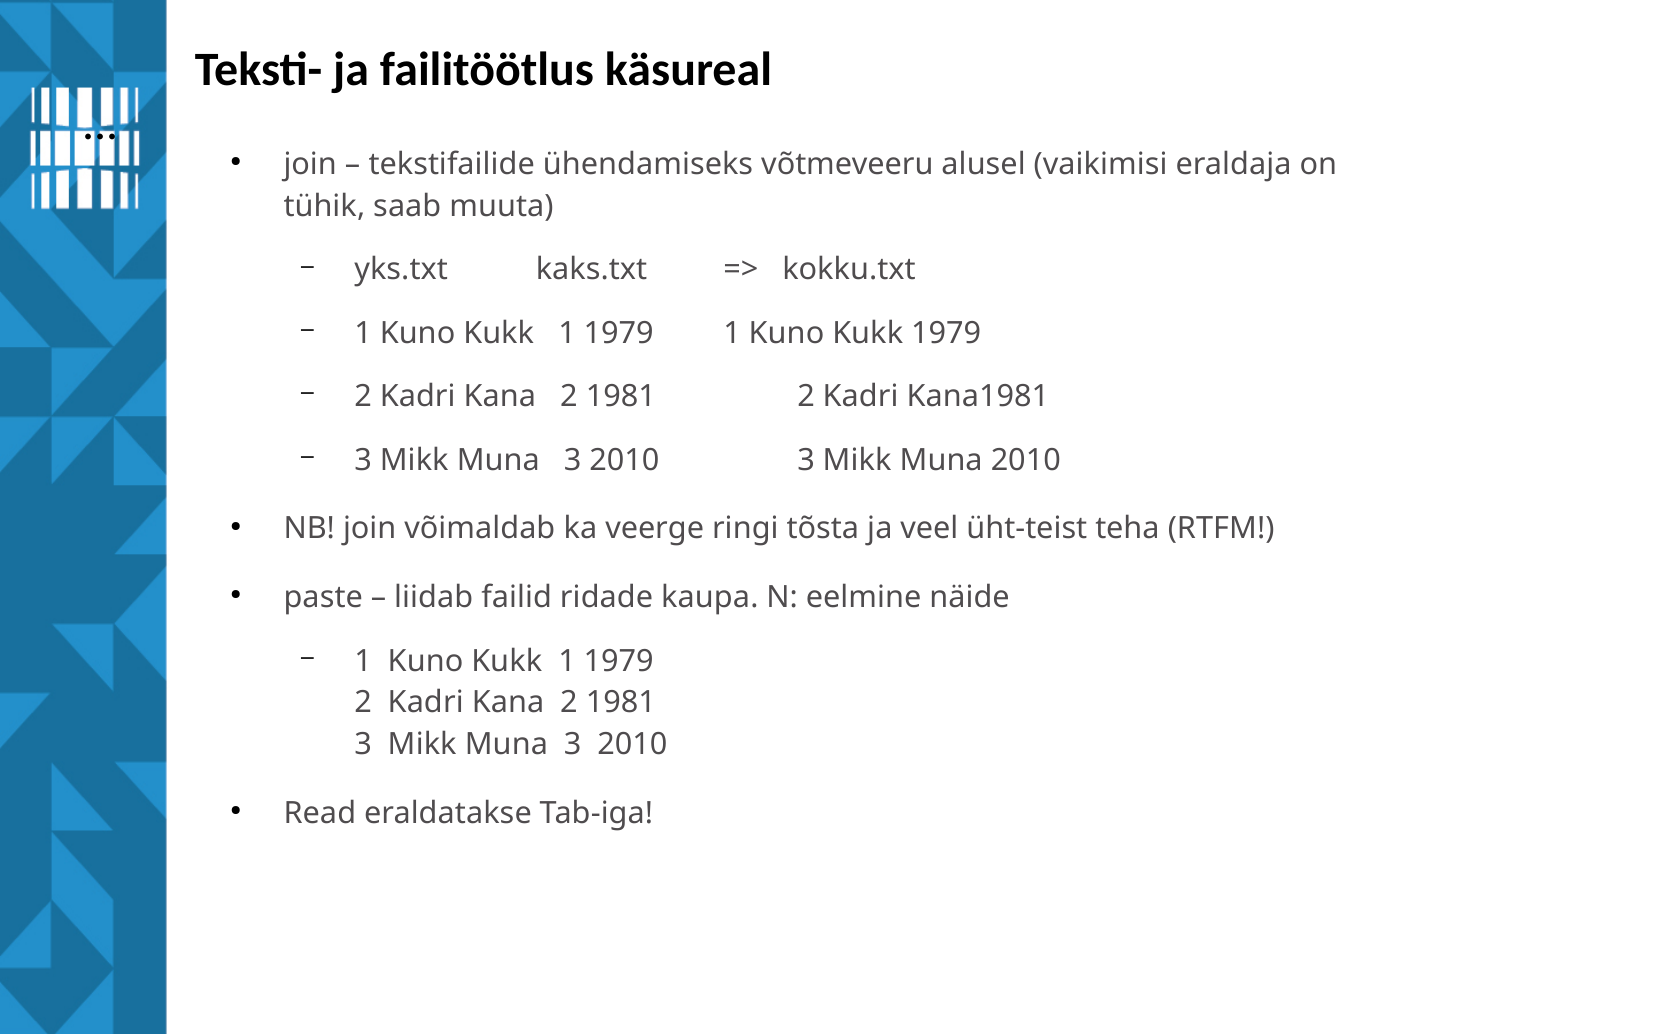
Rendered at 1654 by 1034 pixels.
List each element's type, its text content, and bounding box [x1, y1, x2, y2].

picture [42, 108, 82, 208]
list join – tekstifailide ühendamiseks võtmeveeru alusel (vaikimisi eraldaja on tühik, saab muuta) yks.txt kaks.txt => kokku.txt 1 Kuno Kukk 1 1979 1 Kuno Kukk 1979 2 Kadri Kana 2 1981 2 Kadri Kana1981 3 Mikk Muna 3 2010 3 Mikk Muna 2010 NB! join võimaldab ka veerge ringi tõsta ja veel üht-teist teha (RTFM!) paste – liidab failid ridade kaupa. N: eelmine näide 1 Kuno Kukk 1 1979 2 Kadri Kana 2 1981 3 Mikk Muna 3 2010 Read eraldatakse Tab-iga! [212, 141, 1409, 761]
title Teksti- ja failitöötlus käsureal [194, 41, 1654, 107]
title ... [82, 41, 1571, 214]
